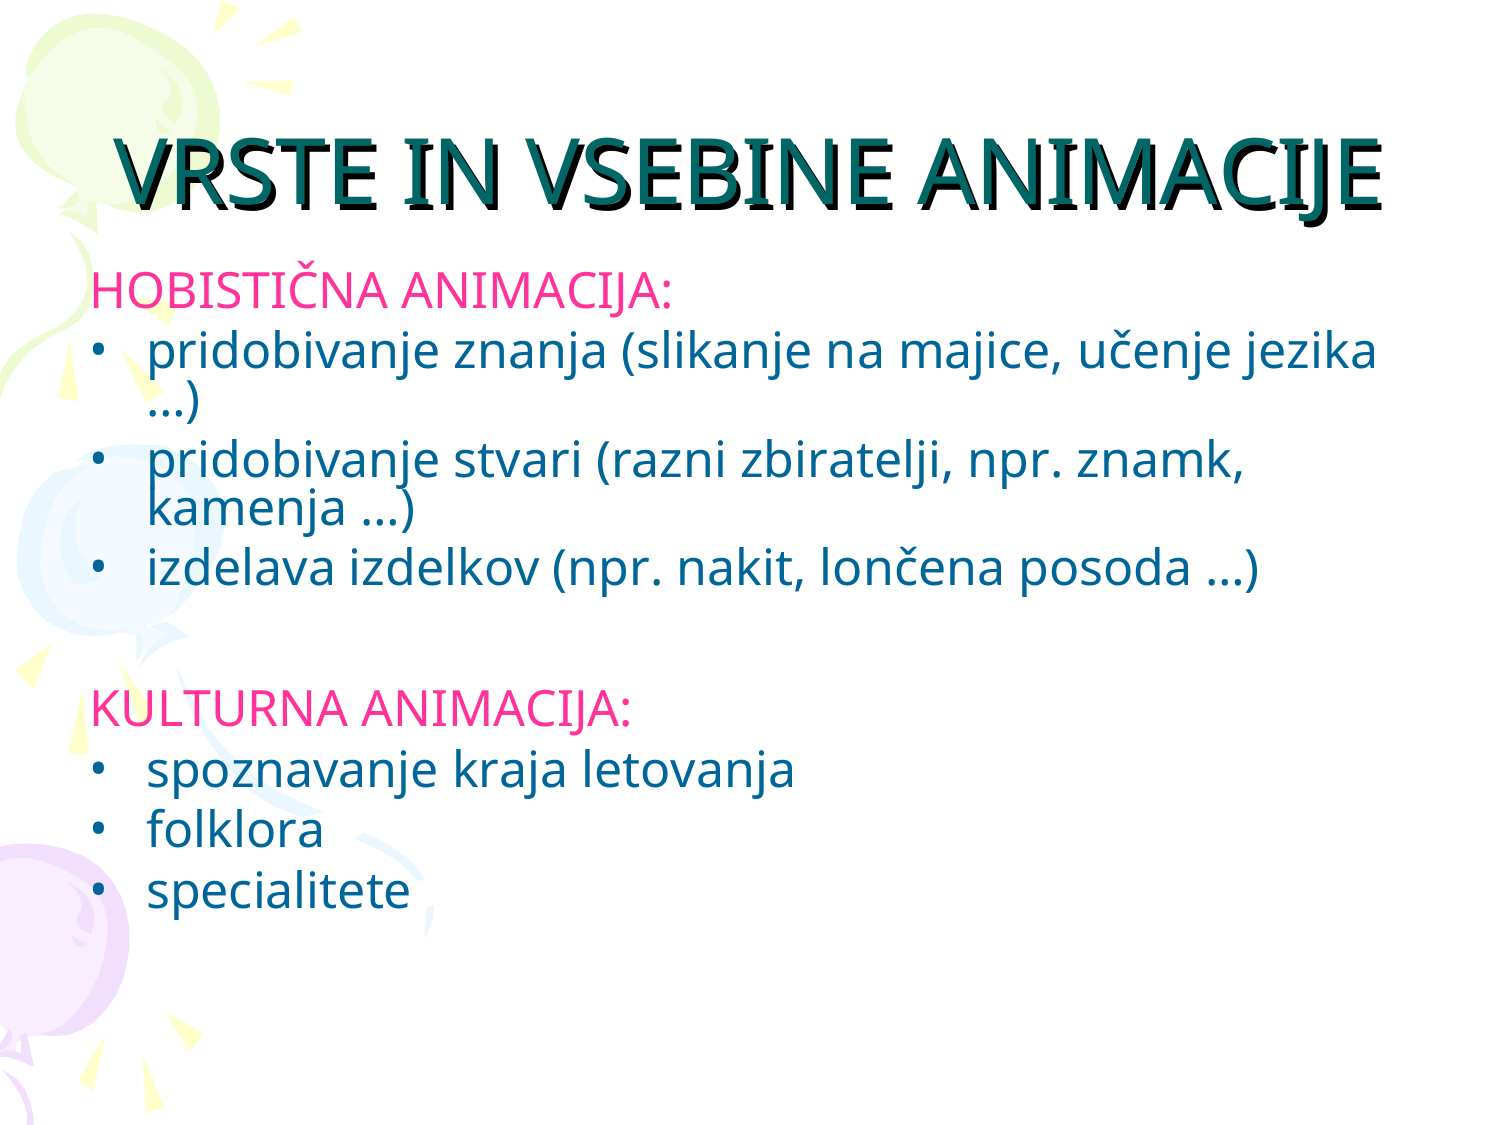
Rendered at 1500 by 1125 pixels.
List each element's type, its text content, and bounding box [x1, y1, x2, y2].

list HOBISTIČNA ANIMACIJA: pridobivanje znanja (slikanje na majice, učenje jezika …) pridobivanje stvari (razni zbiratelji, npr. znamk, kamenja …) izdelava izdelkov (npr. nakit, lončena posoda …) KULTURNA ANIMACIJA: spoznavanje kraja letovanja folklora specialitete [75, 262, 1426, 994]
title VRSTE IN VSEBINE ANIMACIJE [72, 16, 1426, 233]
